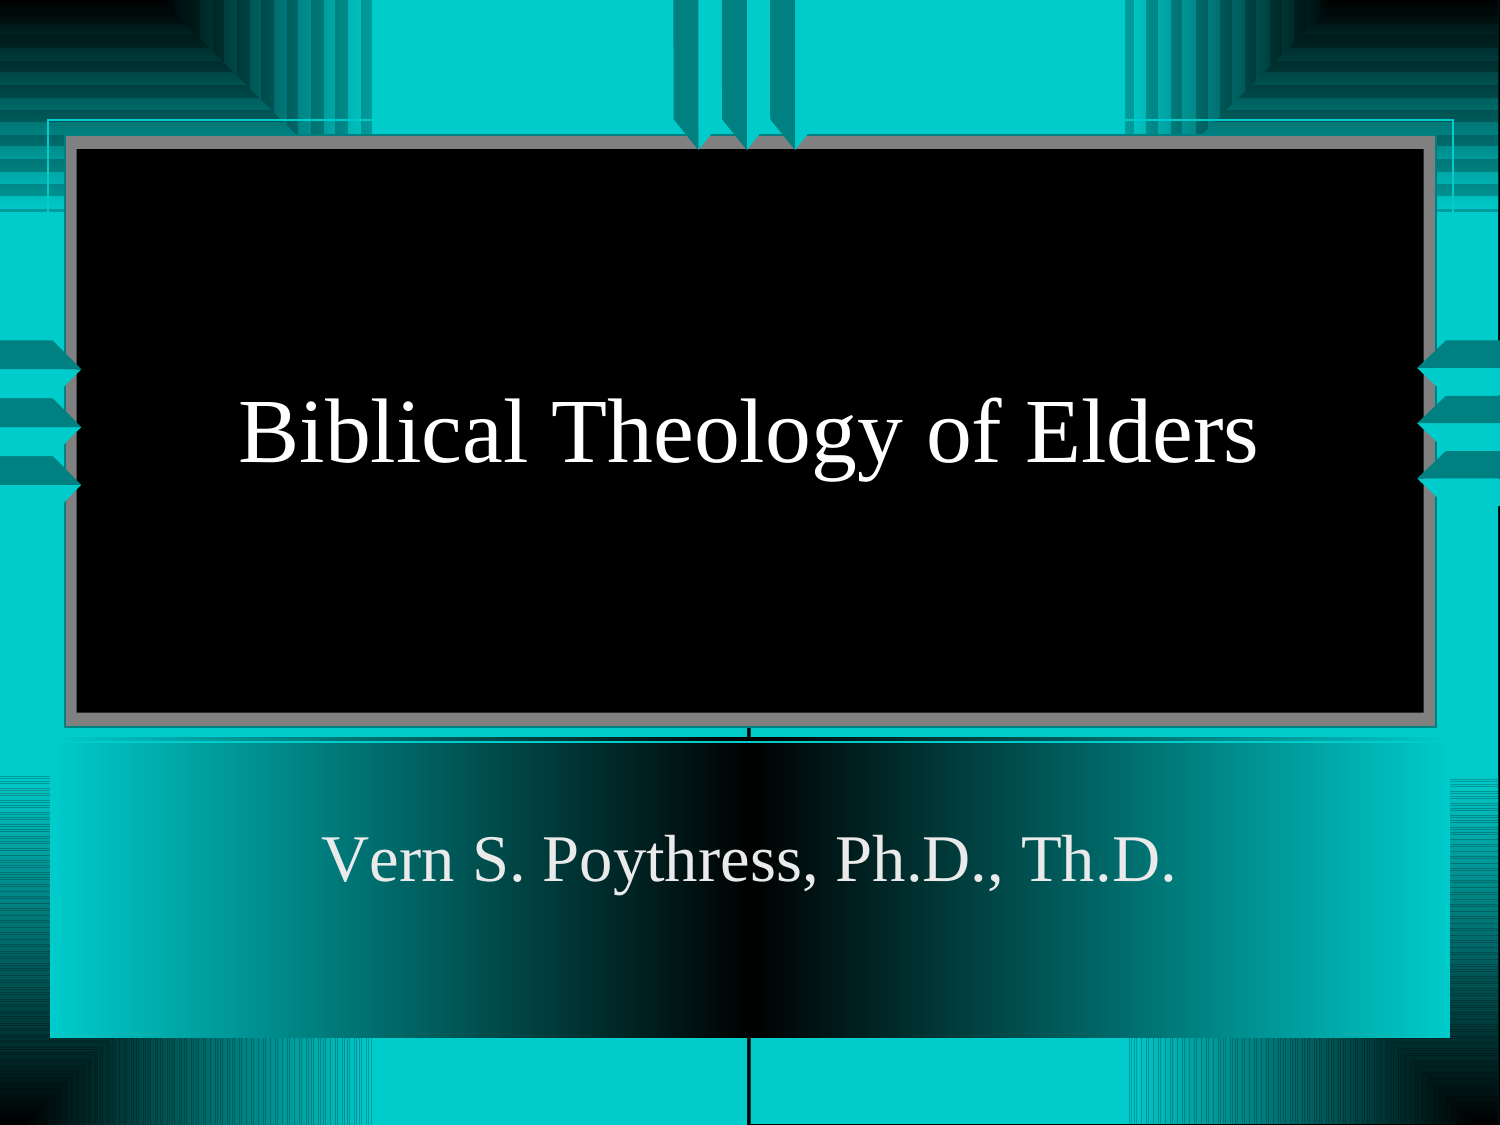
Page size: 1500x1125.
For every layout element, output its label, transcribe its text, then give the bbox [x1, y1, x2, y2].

subtitle Vern S. Poythress, Ph.D., Th.D. [75, 712, 1425, 1006]
title Biblical Theology of Elders [112, 312, 1388, 550]
